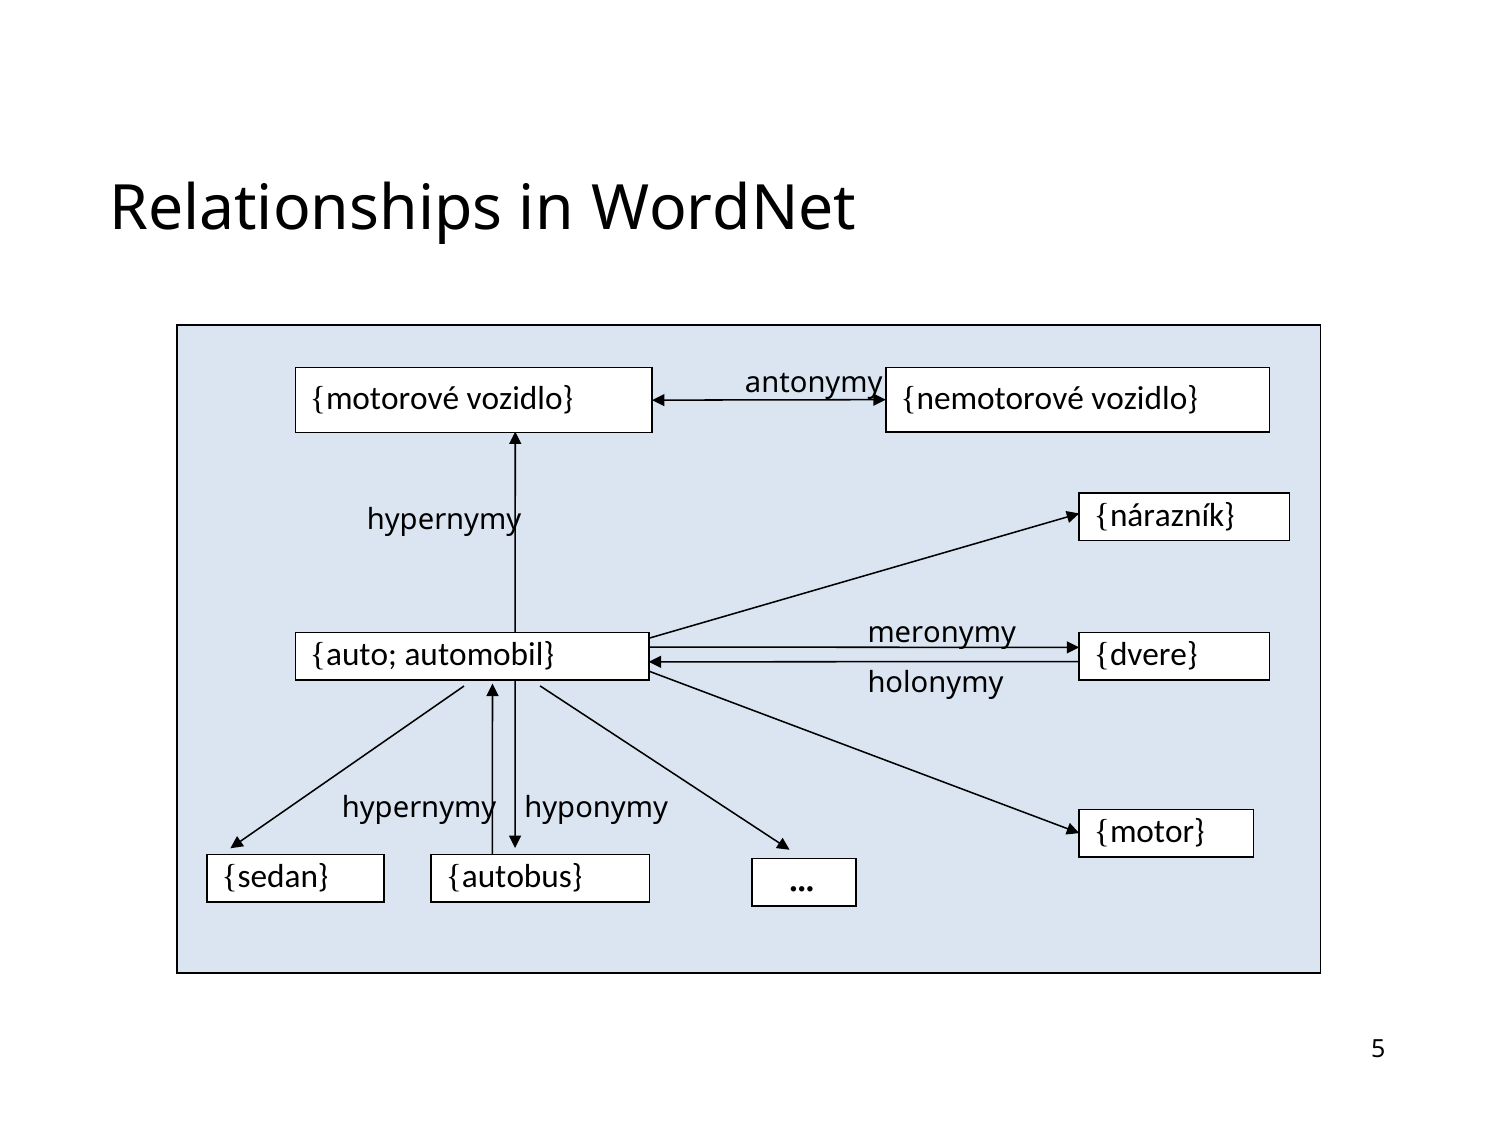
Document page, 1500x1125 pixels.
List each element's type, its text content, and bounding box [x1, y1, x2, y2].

text_box {dvere} [1079, 632, 1270, 681]
text_box meronymy [852, 612, 1036, 672]
text_box {sedan} [206, 854, 384, 902]
text_box {nemotorové vozidlo} [885, 367, 1270, 433]
title Relationships in WordNet [94, 49, 1407, 250]
text_box hyponymy [551, 787, 715, 848]
text_box {autobus} [431, 854, 650, 902]
text_box {motorové vozidlo} [295, 367, 653, 433]
text_box antonymy [730, 362, 905, 408]
text_box hypernymy [352, 499, 561, 562]
text_box {nárazník} [1079, 492, 1290, 541]
text_box ... [752, 858, 857, 906]
text_box {motor} [1079, 809, 1254, 857]
text_box hypernymy [327, 787, 551, 850]
text_box {auto; automobil} [295, 632, 649, 680]
text_box [177, 324, 1321, 973]
text_box holonymy [852, 662, 1052, 711]
text_box <number> [1074, 1024, 1401, 1103]
